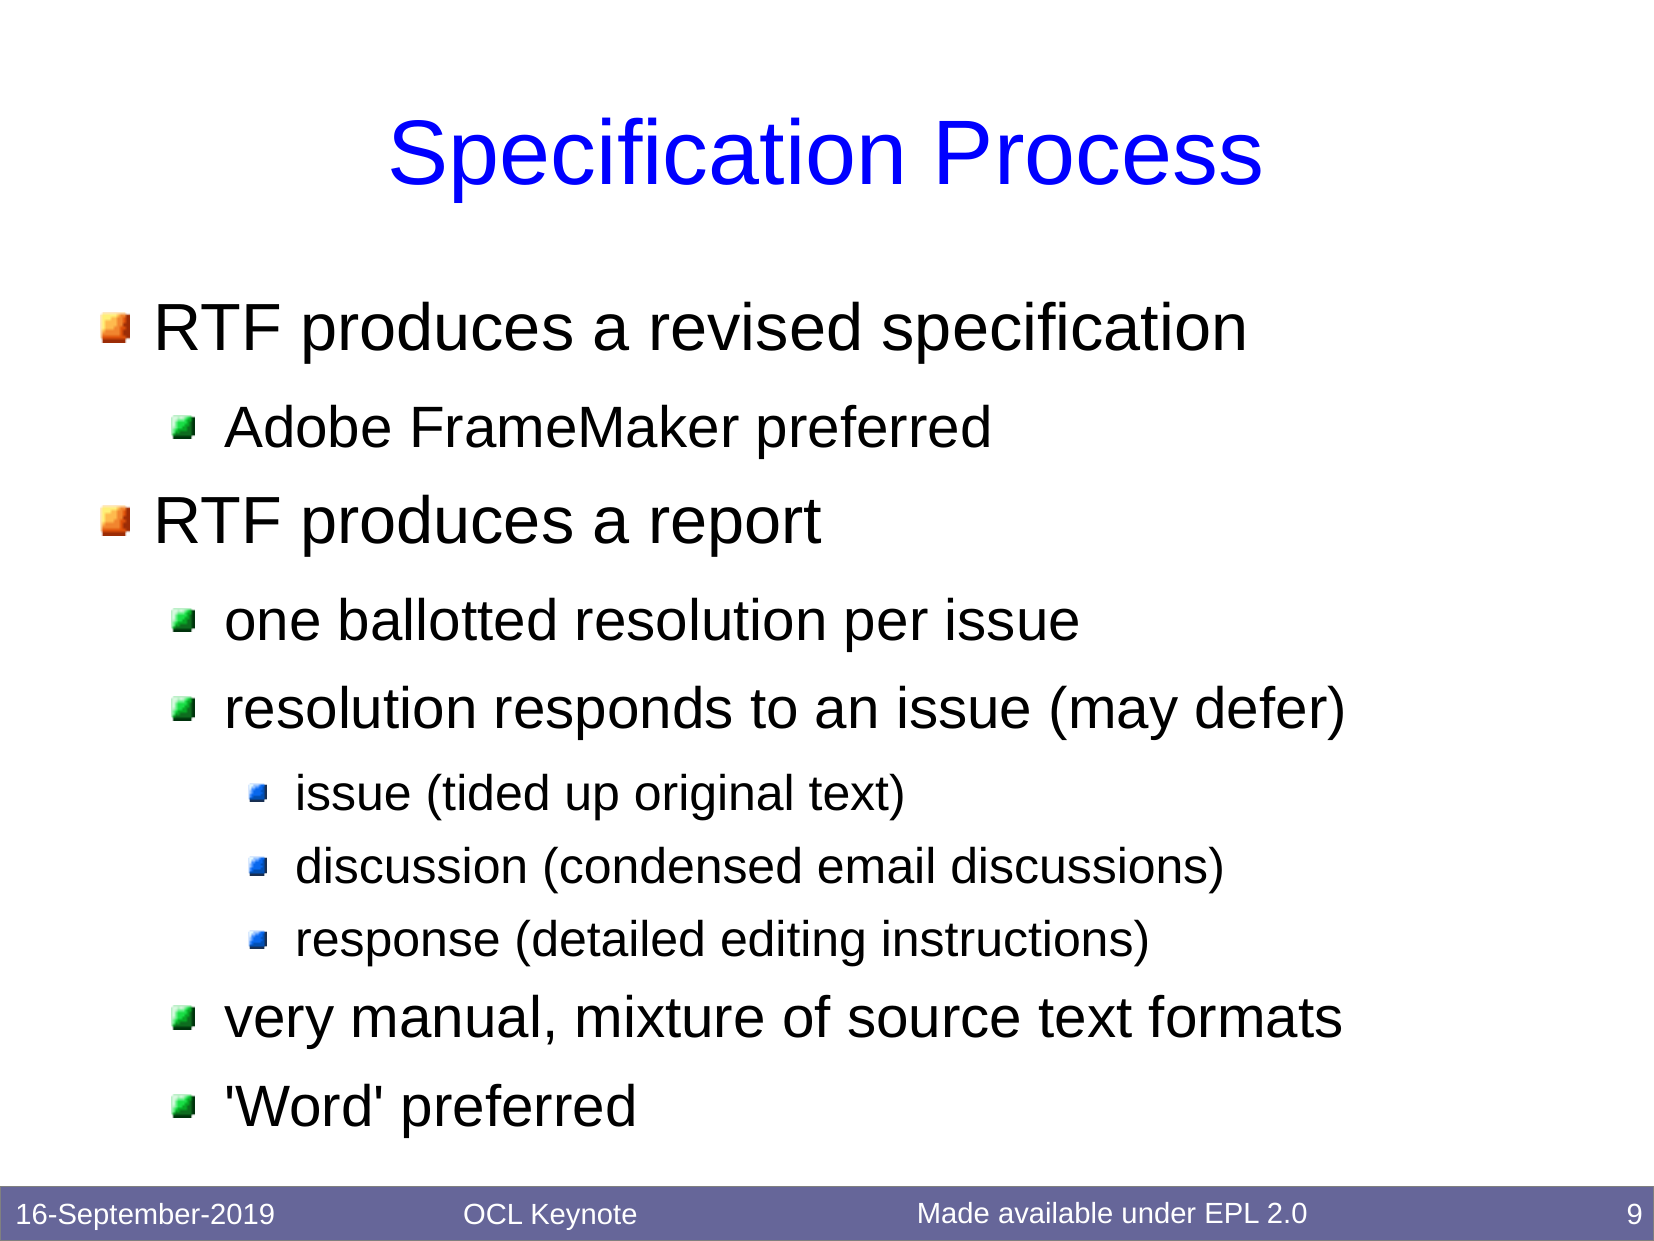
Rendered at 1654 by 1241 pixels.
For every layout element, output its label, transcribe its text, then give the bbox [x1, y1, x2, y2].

list RTF produces a revised specification Adobe FrameMaker preferred RTF produces a report one ballotted resolution per issue resolution responds to an issue (may defer) issue (tided up original text) discussion (condensed email discussions) response (detailed editing instructions) very manual, mixture of source text formats 'Word' preferred [82, 290, 1571, 1139]
title Specification Process [82, 49, 1571, 257]
